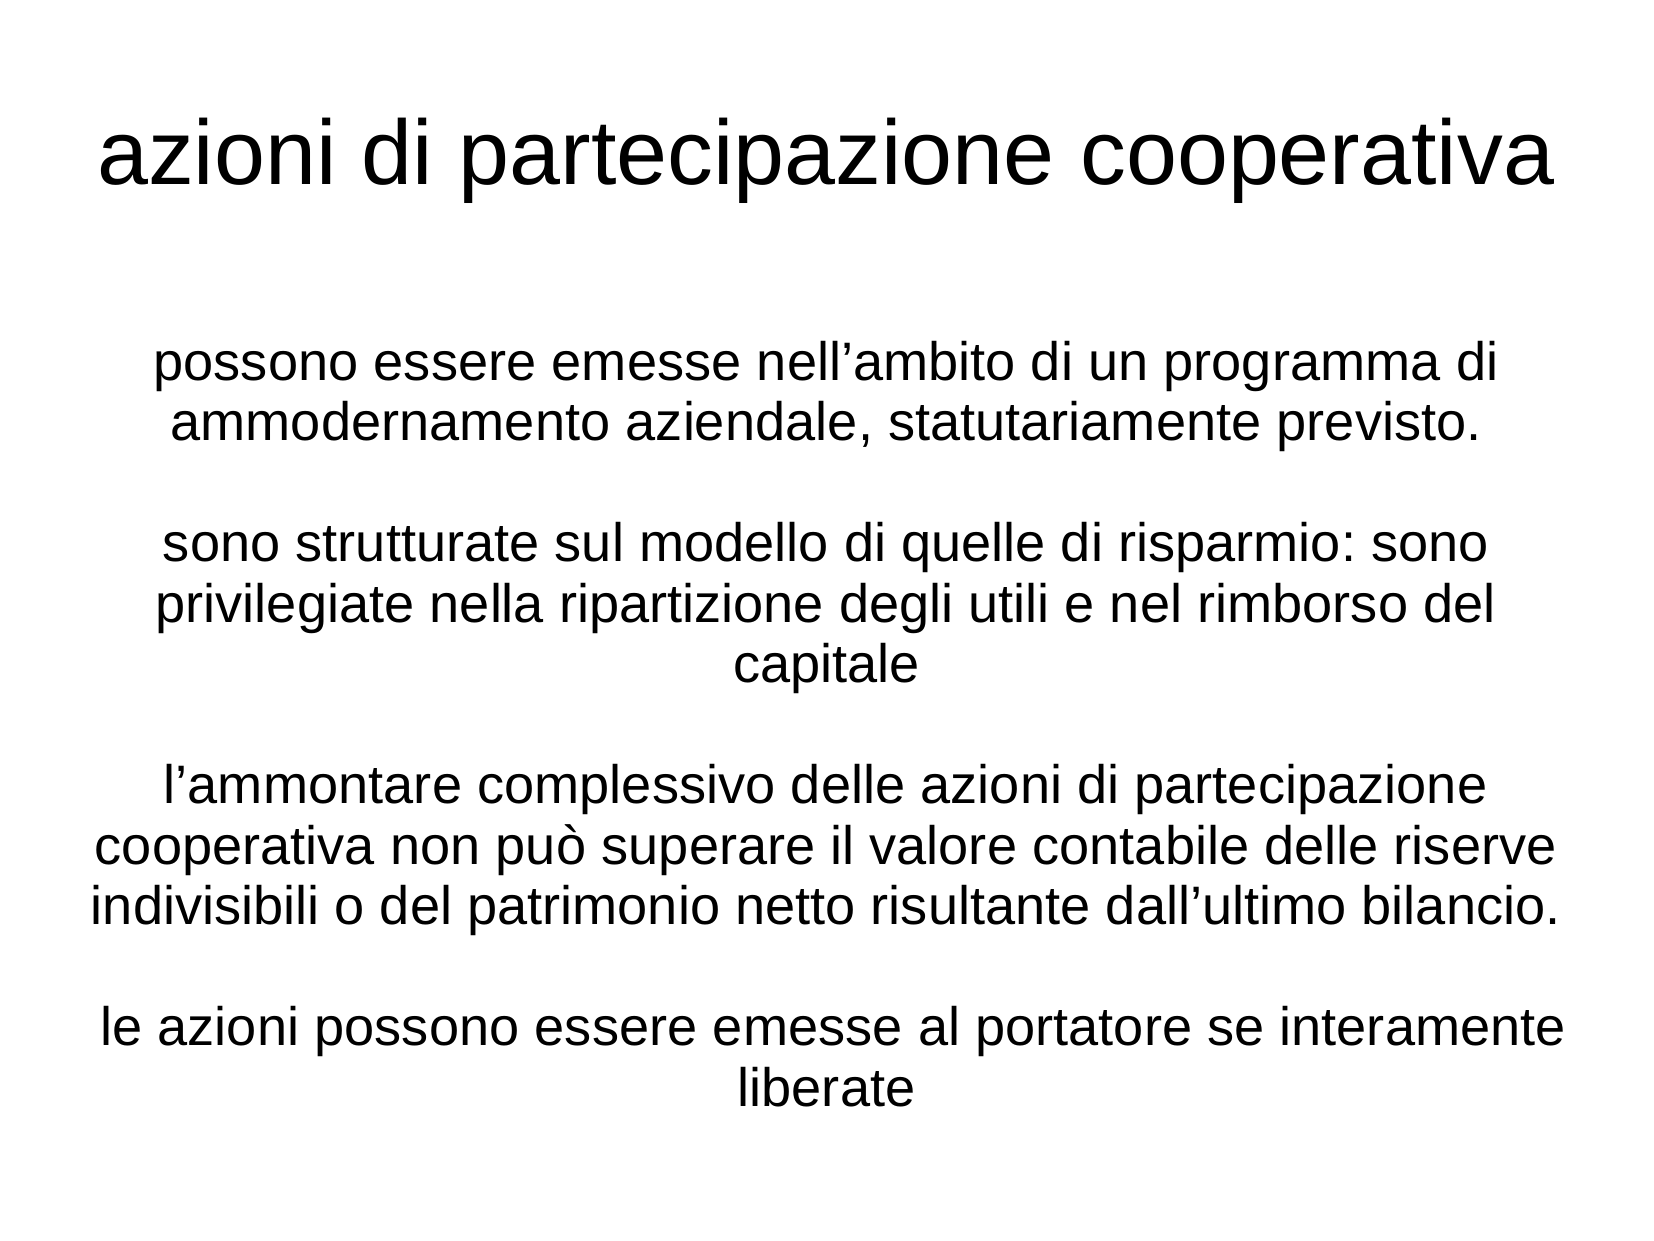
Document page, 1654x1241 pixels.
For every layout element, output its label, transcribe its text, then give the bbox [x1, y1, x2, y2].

subtitle possono essere emesse nell’ambito di un programma di ammodernamento aziendale, statutariamente previsto. sono strutturate sul modello di quelle di risparmio: sono privilegiate nella ripartizione degli utili e nel rimborso del capitale l’ammontare complessivo delle azioni di partecipazione cooperativa non può superare il valore contabile delle riserve indivisibili o del patrimonio netto risultante dall’ultimo bilancio. le azioni possono essere emesse al portatore se interamente liberate [82, 297, 1571, 1152]
title azioni di partecipazione cooperativa [82, 56, 1571, 250]
